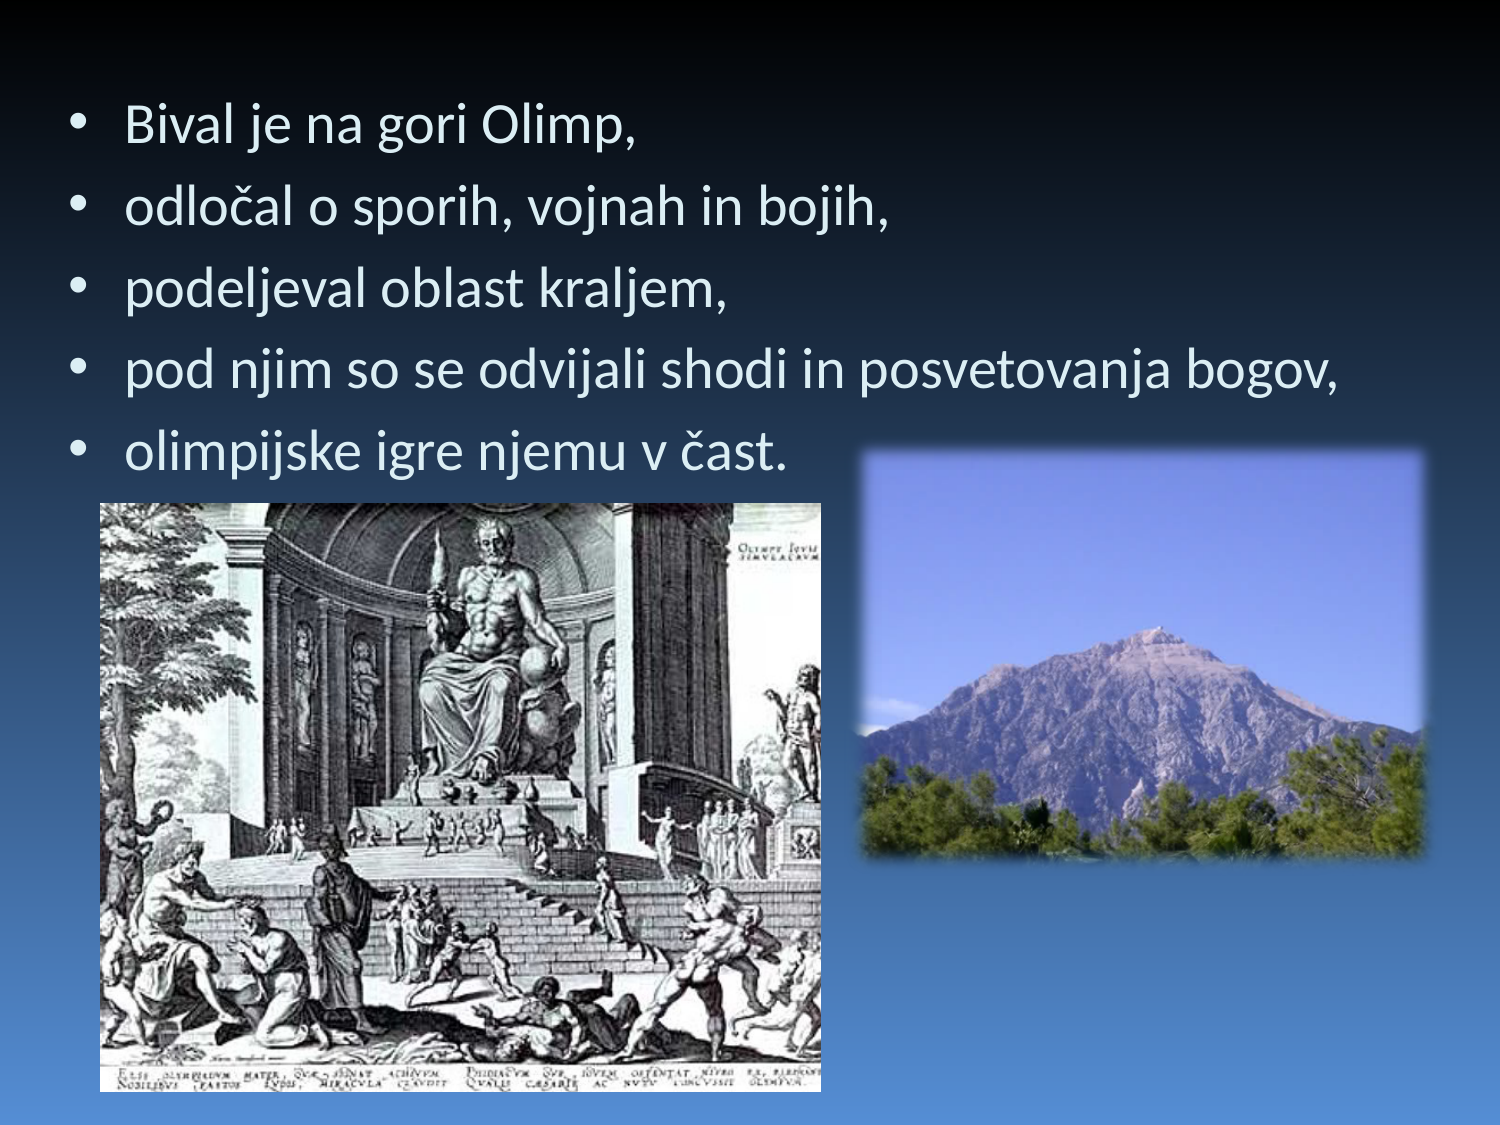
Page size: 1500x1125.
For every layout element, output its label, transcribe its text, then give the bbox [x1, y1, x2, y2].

picture [100, 503, 821, 1092]
list Bival je na gori Olimp, odločal o sporih, vojnah in bojih, podeljeval oblast kraljem, pod njim so se odvijali shodi in posvetovanja bogov, olimpijske igre njemu v čast. [53, 78, 1425, 1005]
picture [844, 432, 1442, 876]
